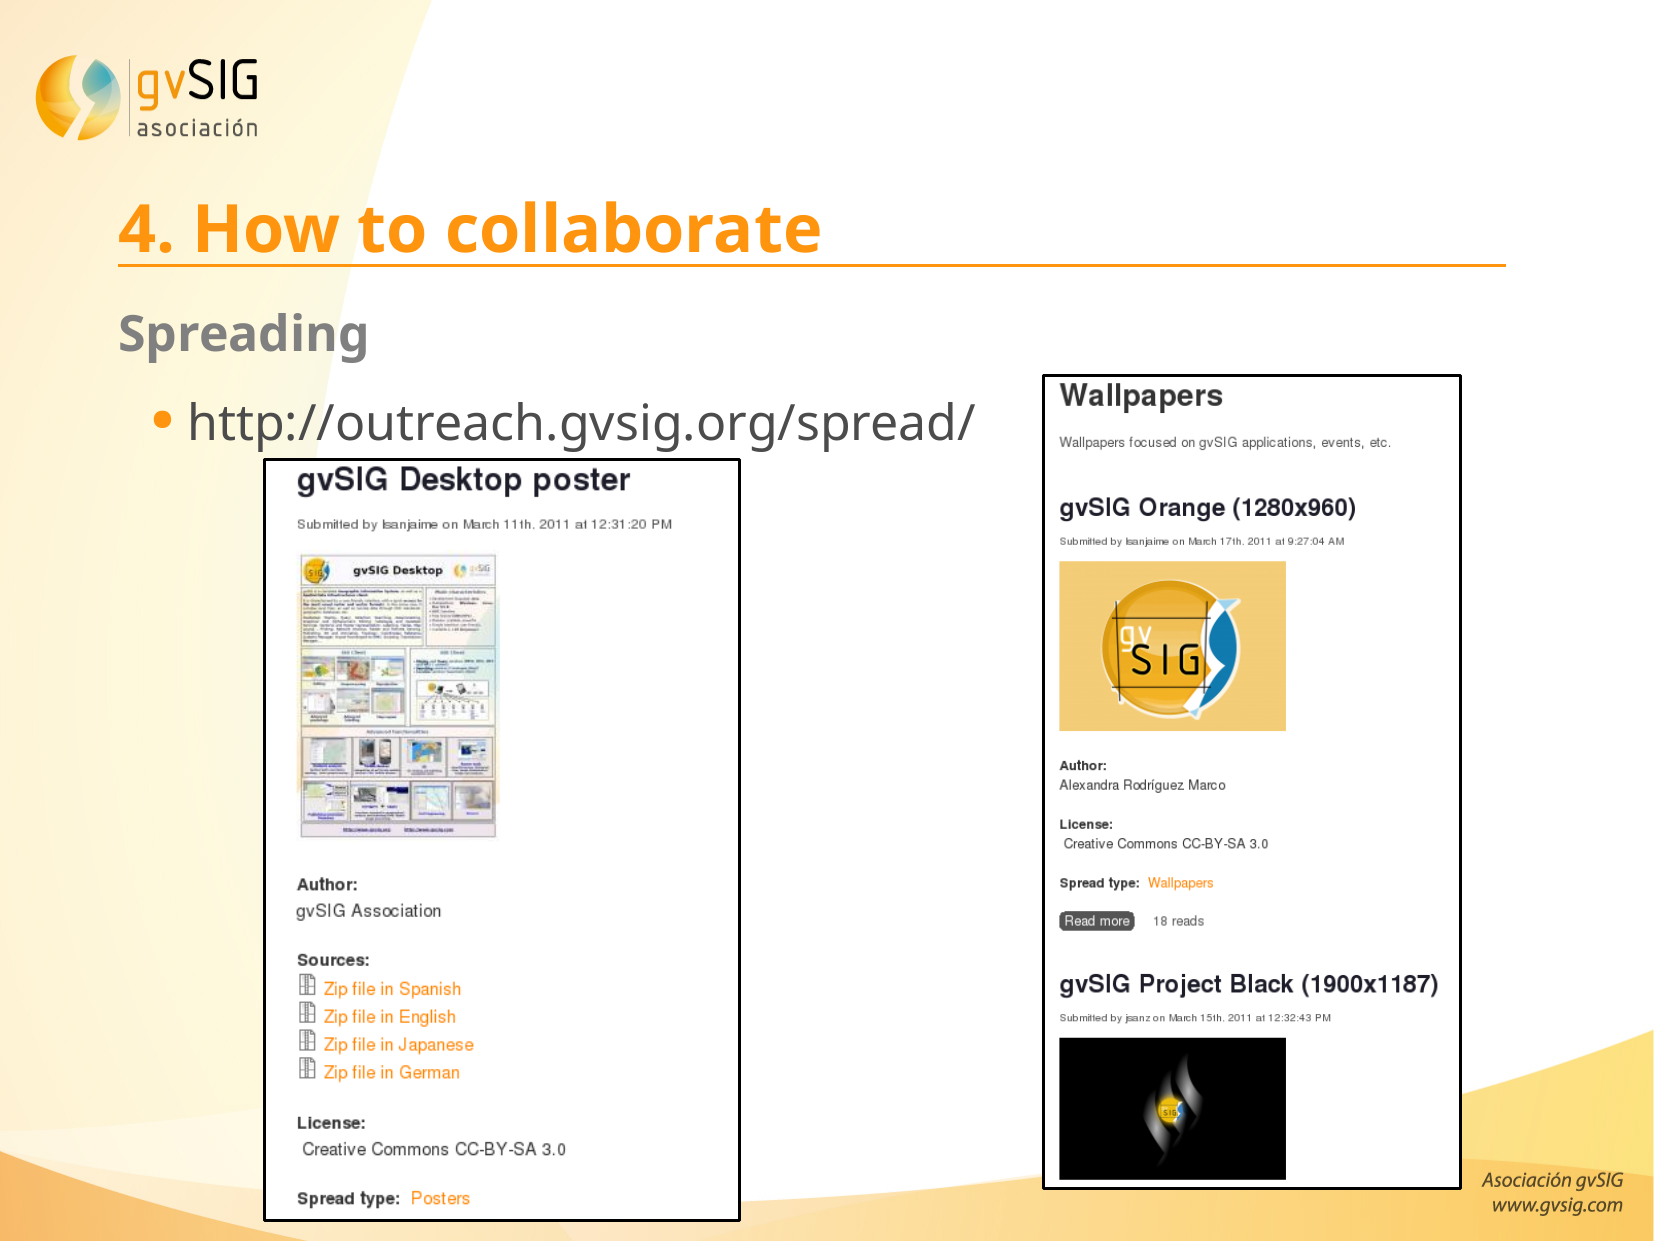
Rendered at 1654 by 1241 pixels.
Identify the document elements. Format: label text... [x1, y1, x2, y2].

title 4. How to collaborate [118, 177, 1607, 276]
text_box http://outreach.gvsig.org/spread/ [135, 379, 1042, 467]
picture [0, 0, 1654, 1241]
title Spreading [118, 288, 1004, 377]
